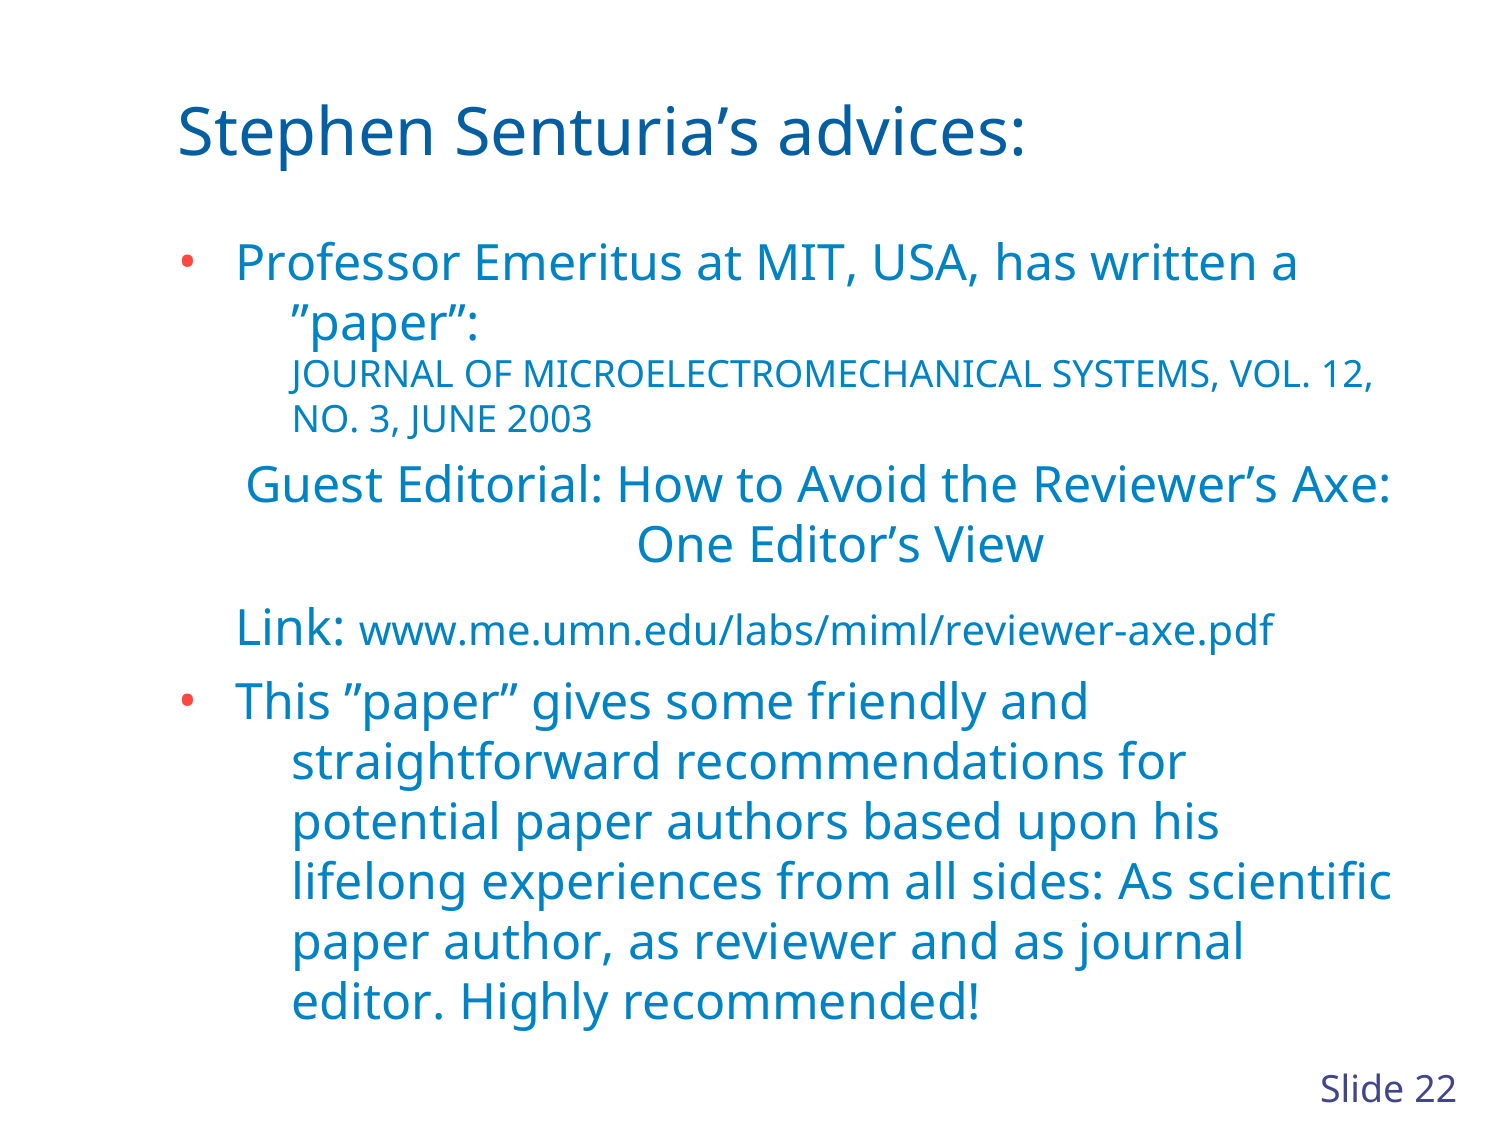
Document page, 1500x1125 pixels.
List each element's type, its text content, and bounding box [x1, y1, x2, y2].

title Stephen Senturia’s advices: [162, 58, 1413, 176]
list Professor Emeritus at MIT, USA, has written a ”paper”: JOURNAL OF MICROELECTROMECHANICAL SYSTEMS, VOL. 12, NO. 3, JUNE 2003 Guest Editorial: How to Avoid the Reviewer’s Axe: One Editor’s View Link: www.me.umn.edu/labs/miml/reviewer-axe.pdf This ”paper” gives some friendly and straightforward recommendations for potential paper authors based upon his lifelong experiences from all sides: As scientific paper author, as reviewer and as journal editor. Highly recommended! [164, 222, 1418, 1043]
